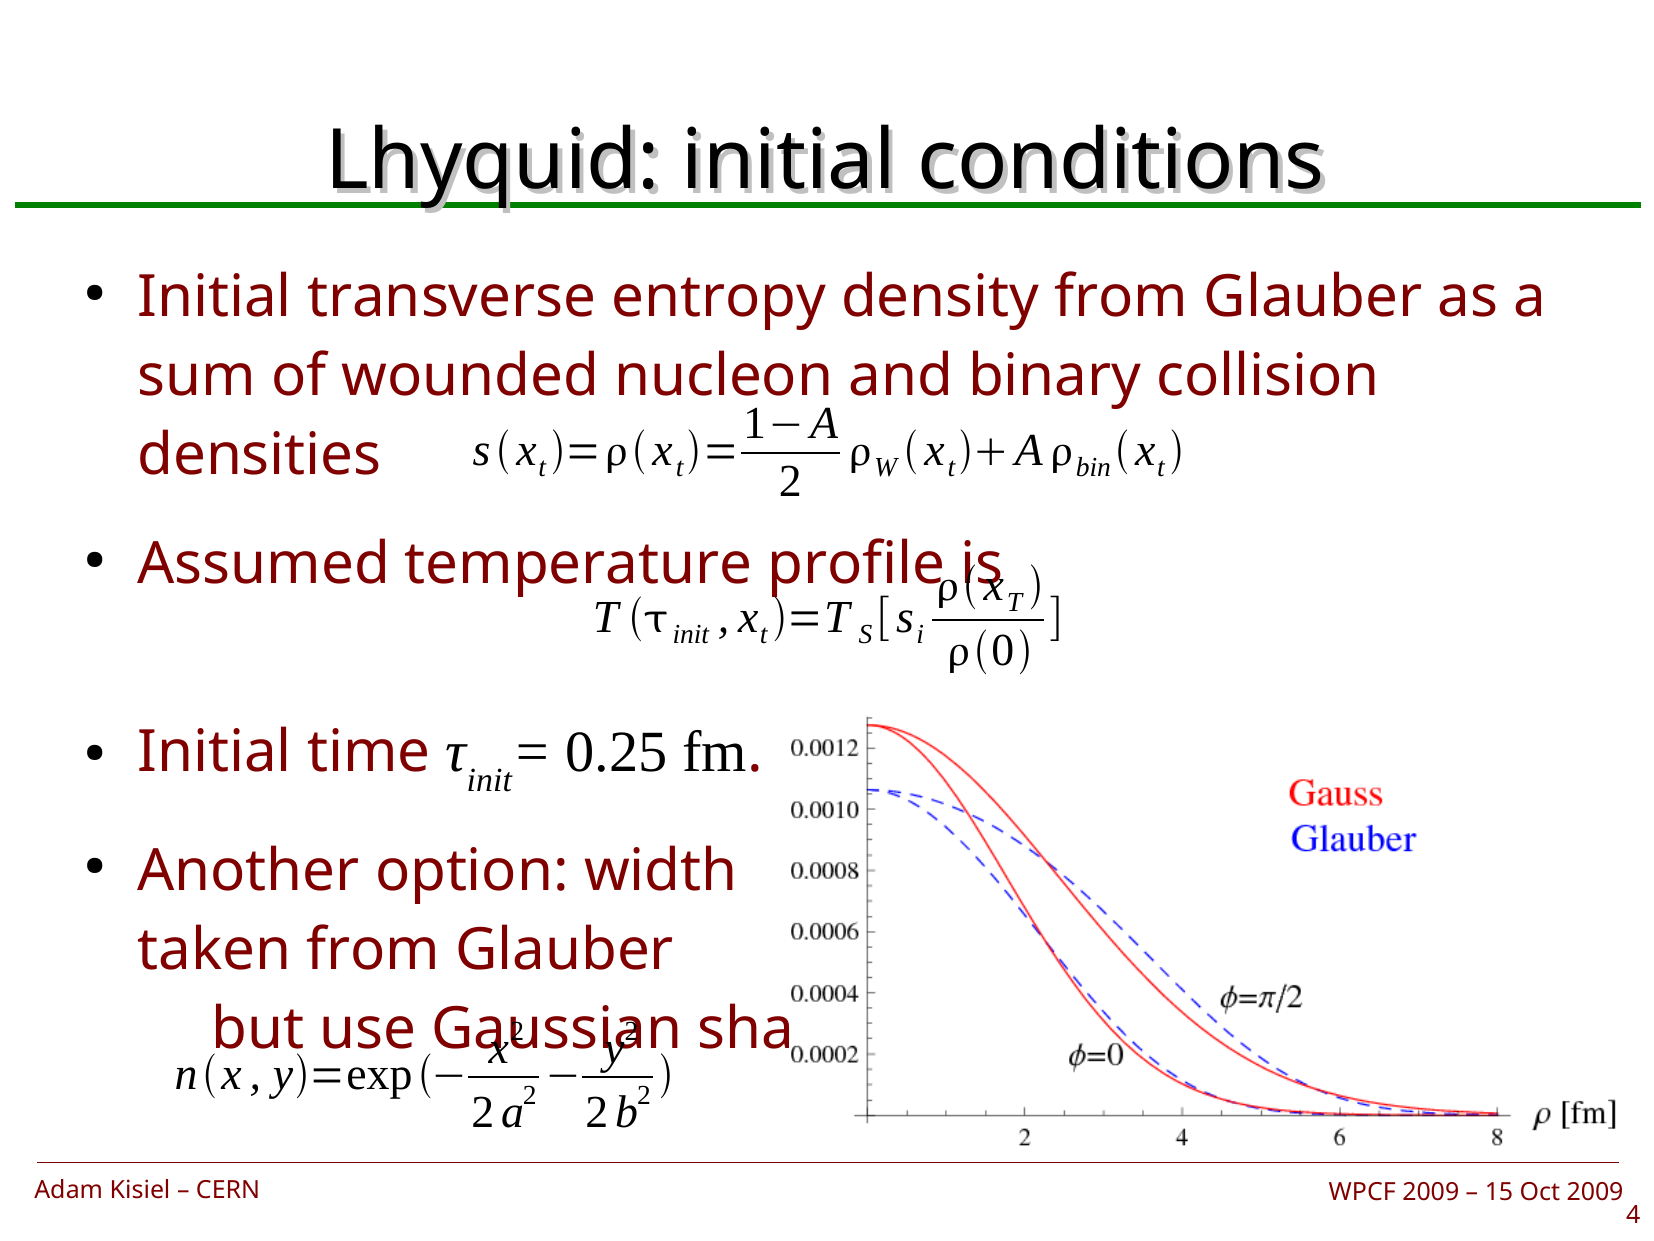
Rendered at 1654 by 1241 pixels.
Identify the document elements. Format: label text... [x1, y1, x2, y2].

list Initial transverse entropy density from Glauber as a sum of wounded nucleon and binary collision densities Assumed temperature profile is Initial time τinit= 0.25 fm. Another option: width taken from Glauber but use Gaussian shape. [66, 254, 1591, 1145]
picture [791, 676, 1618, 1151]
chart [464, 398, 1190, 507]
title Lhyquid: initial conditions [119, 52, 1532, 254]
chart [586, 557, 1068, 680]
chart [166, 1016, 679, 1138]
